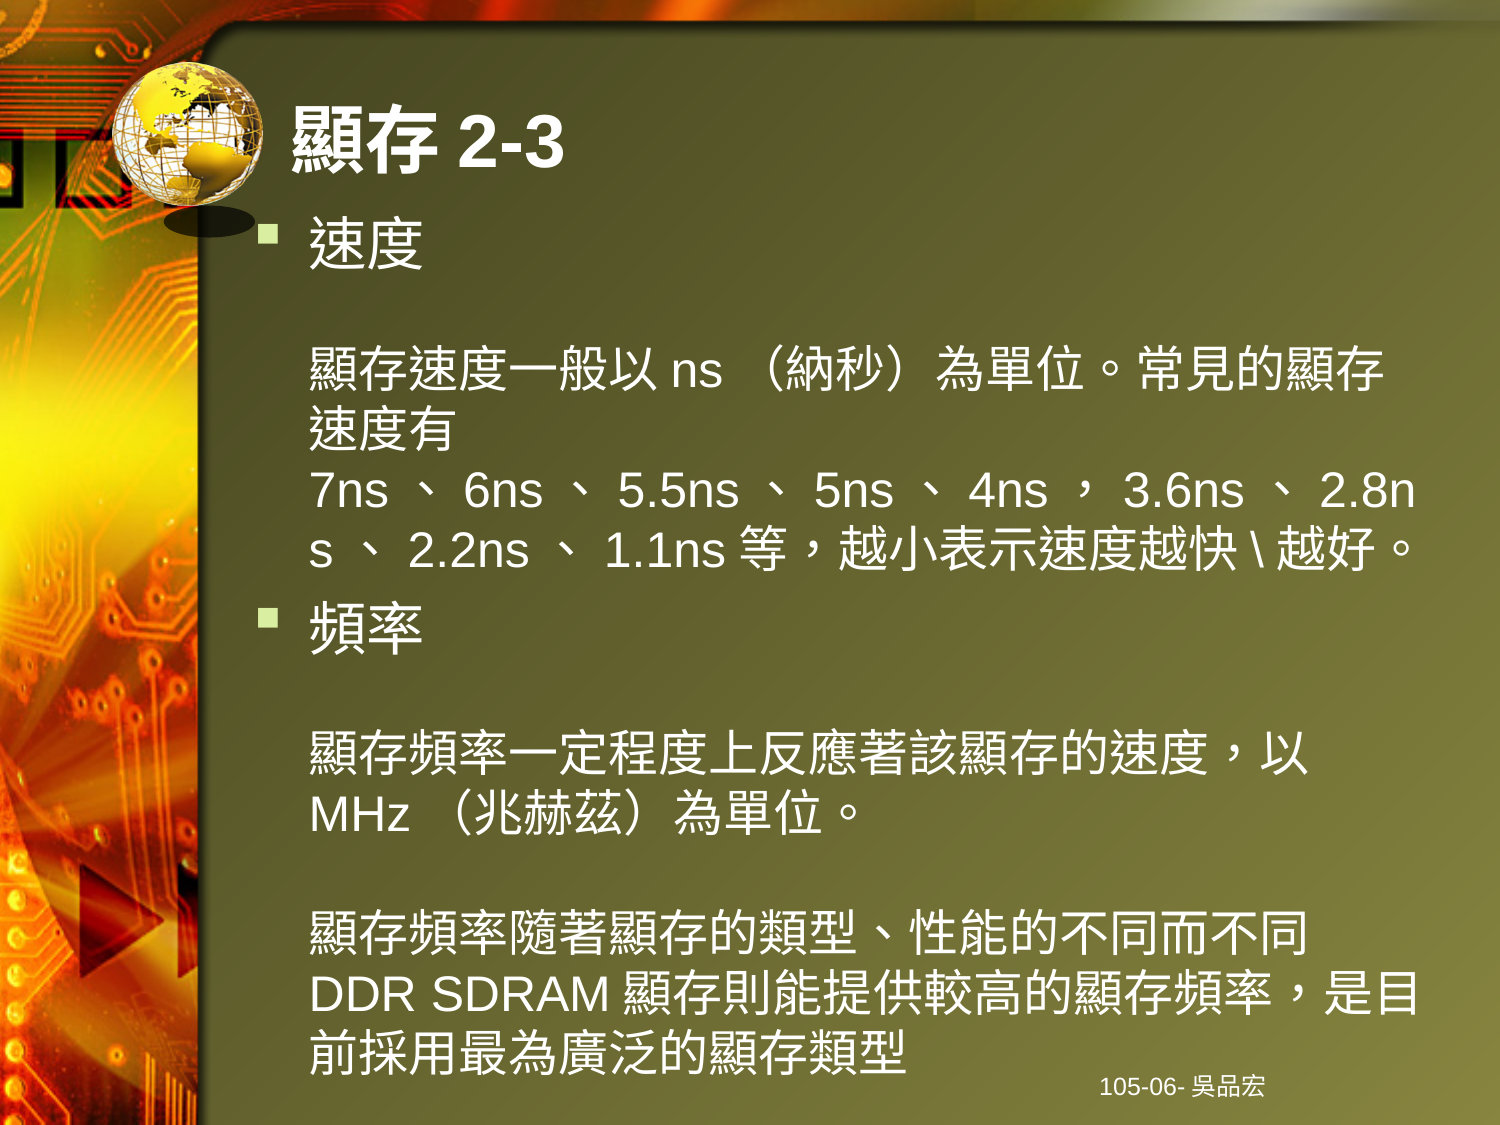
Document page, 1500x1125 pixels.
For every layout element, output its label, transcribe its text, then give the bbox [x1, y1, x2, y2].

list 速度 顯存速度一般以ns（納秒）為單位。常見的顯存速度有7ns、6ns、5.5ns、5ns、4ns，3.6ns、2.8ns、2.2ns、1.1ns等，越小表示速度越快\越好。 頻率 顯存頻率一定程度上反應著該顯存的速度，以MHz（兆赫茲）為單位。 顯存頻率隨著顯存的類型、性能的不同而不同 DDR SDRAM顯存則能提供較高的顯存頻率，是目前採用最為廣泛的顯存類型 [237, 199, 1450, 1125]
picture [0, 0, 1500, 1125]
title 顯存2-3 [275, 84, 1450, 191]
text_box 105-06-吳品宏 [906, 1062, 1282, 1103]
